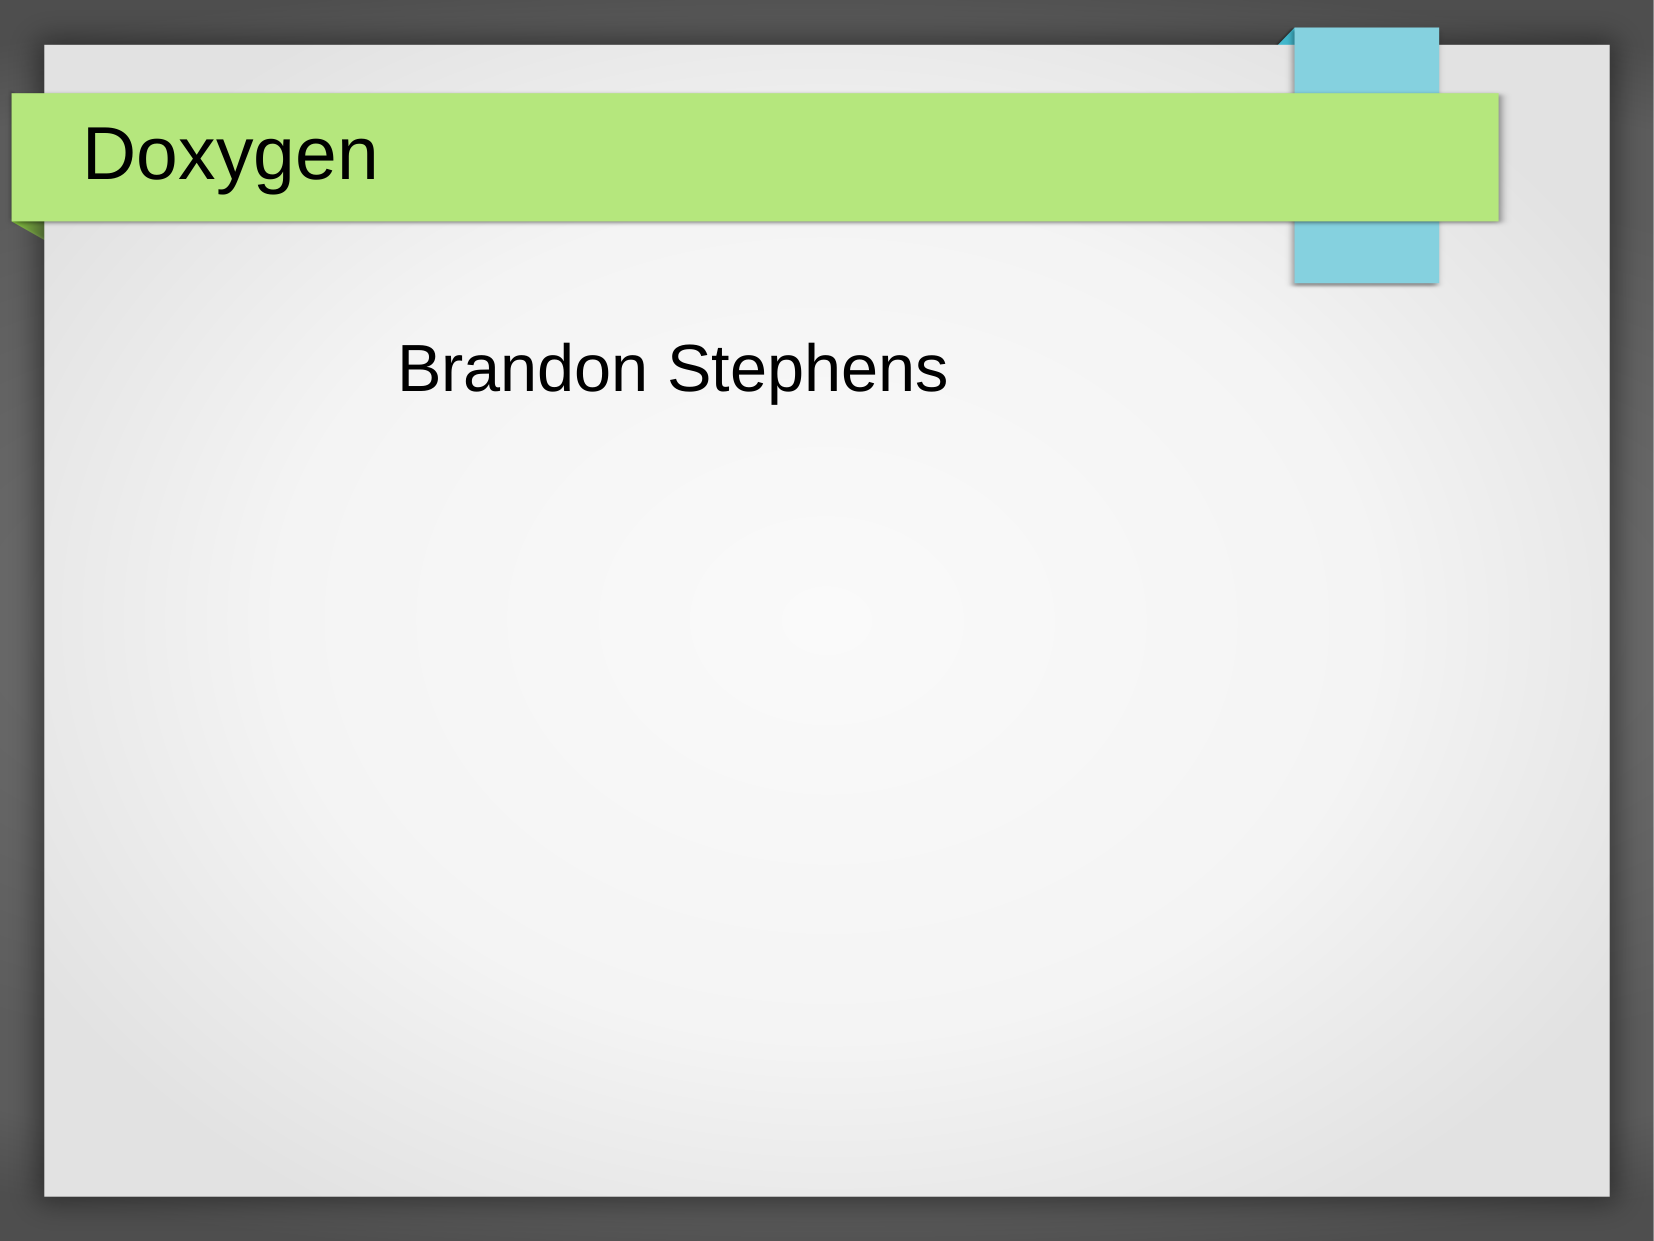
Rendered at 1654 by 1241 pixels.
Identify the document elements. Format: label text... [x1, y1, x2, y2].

picture [0, 0, 1654, 1241]
subtitle Brandon Stephens [82, 94, 1264, 643]
